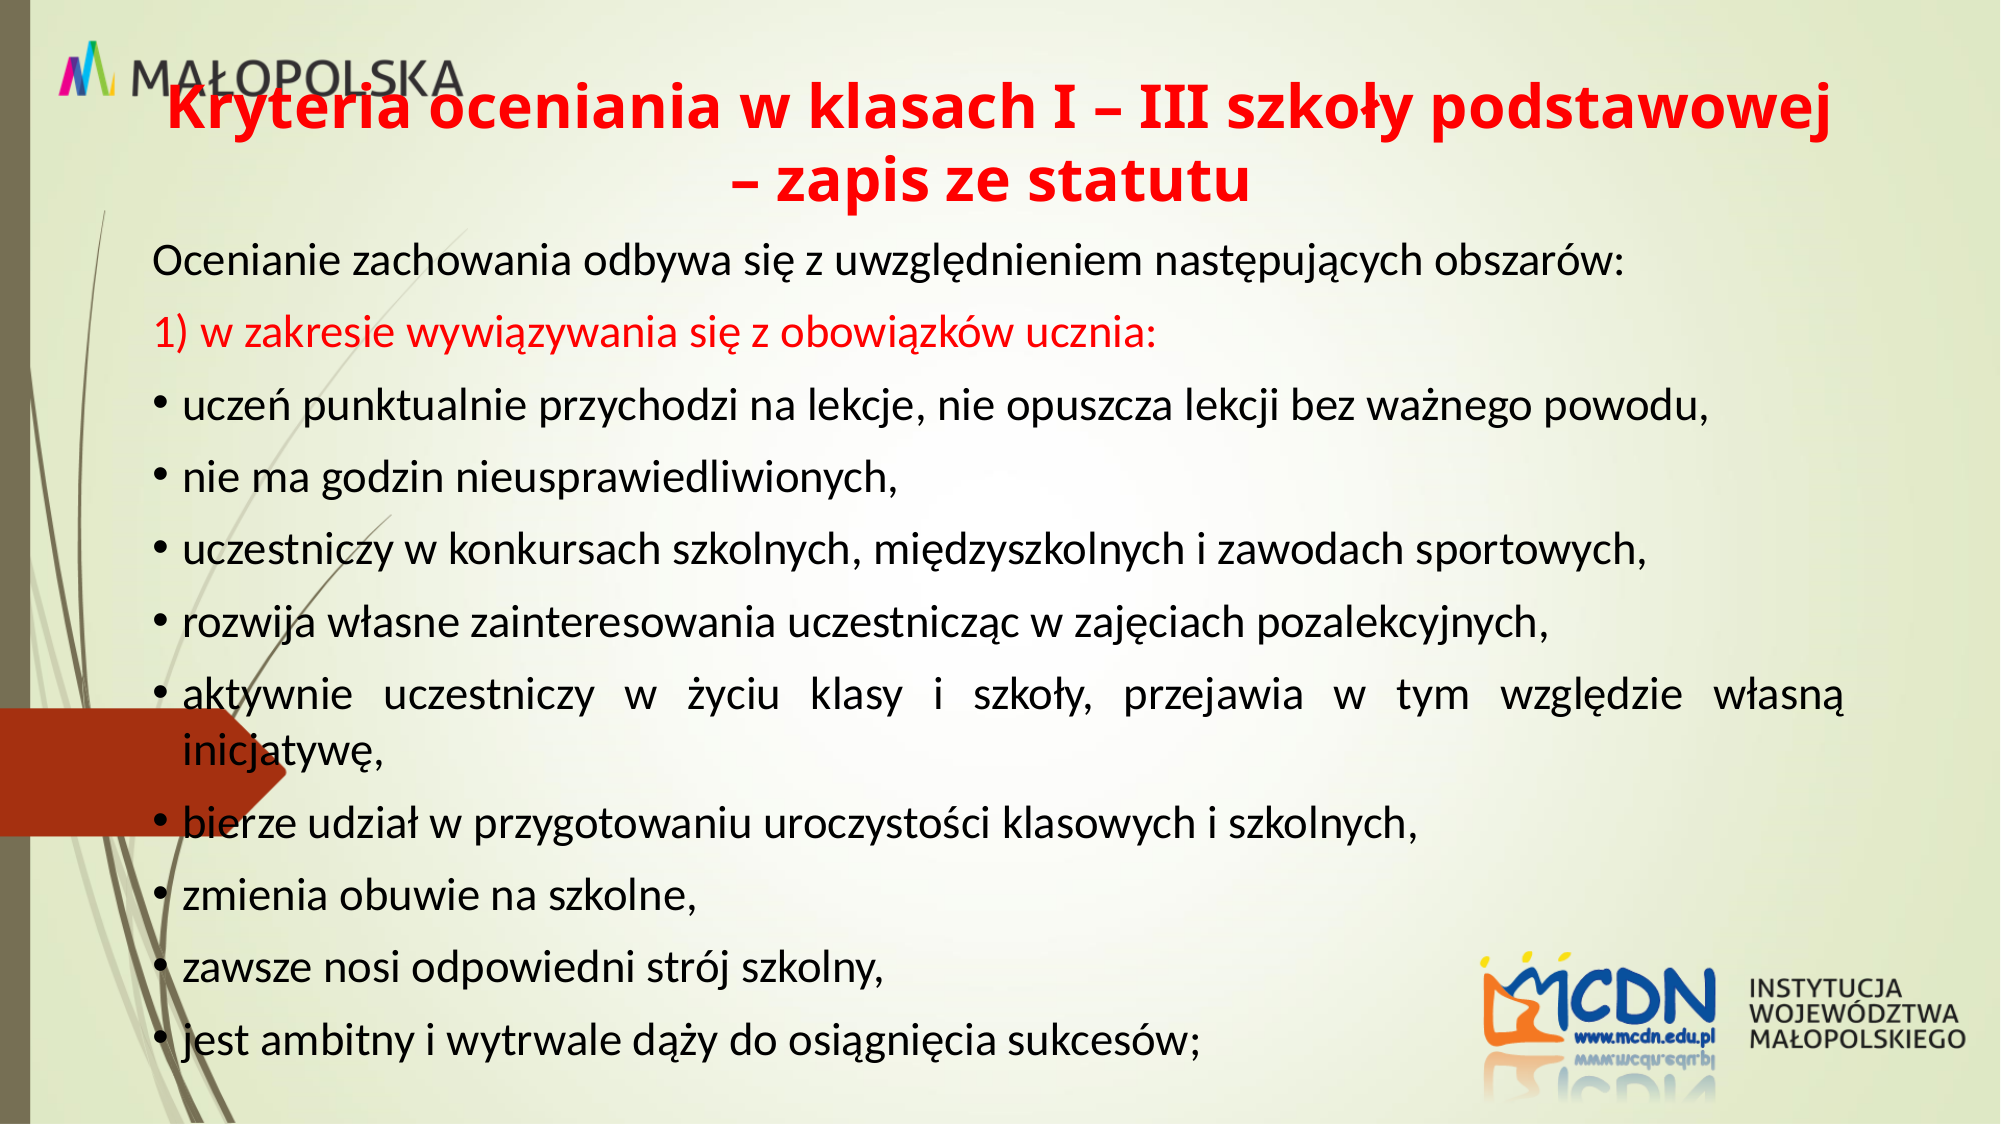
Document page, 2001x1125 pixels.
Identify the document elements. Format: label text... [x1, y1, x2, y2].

picture [0, 0, 2001, 1125]
list Ocenianie zachowania odbywa się z uwzględnieniem następujących obszarów: 1) w zakresie wywiązywania się z obowiązków ucznia: uczeń punktualnie przychodzi na lekcje, nie opuszcza lekcji bez ważnego powodu, nie ma godzin nieusprawiedliwionych, uczestniczy w konkursach szkolnych, międzyszkolnych i zawodach sportowych, rozwija własne zainteresowania uczestnicząc w zajęciach pozalekcyjnych, aktywnie uczestniczy w życiu klasy i szkoły, przejawia w tym względzie własną inicjatywę, bierze udział w przygotowaniu uroczystości klasowych i szkolnych, zmienia obuwie na szkolne, zawsze nosi odpowiedni strój szkolny, jest ambitny i wytrwale dąży do osiągnięcia sukcesów; [137, 220, 1863, 1079]
title Kryteria oceniania w klasach I – III szkoły podstawowej – zapis ze statutu [137, 59, 1863, 220]
